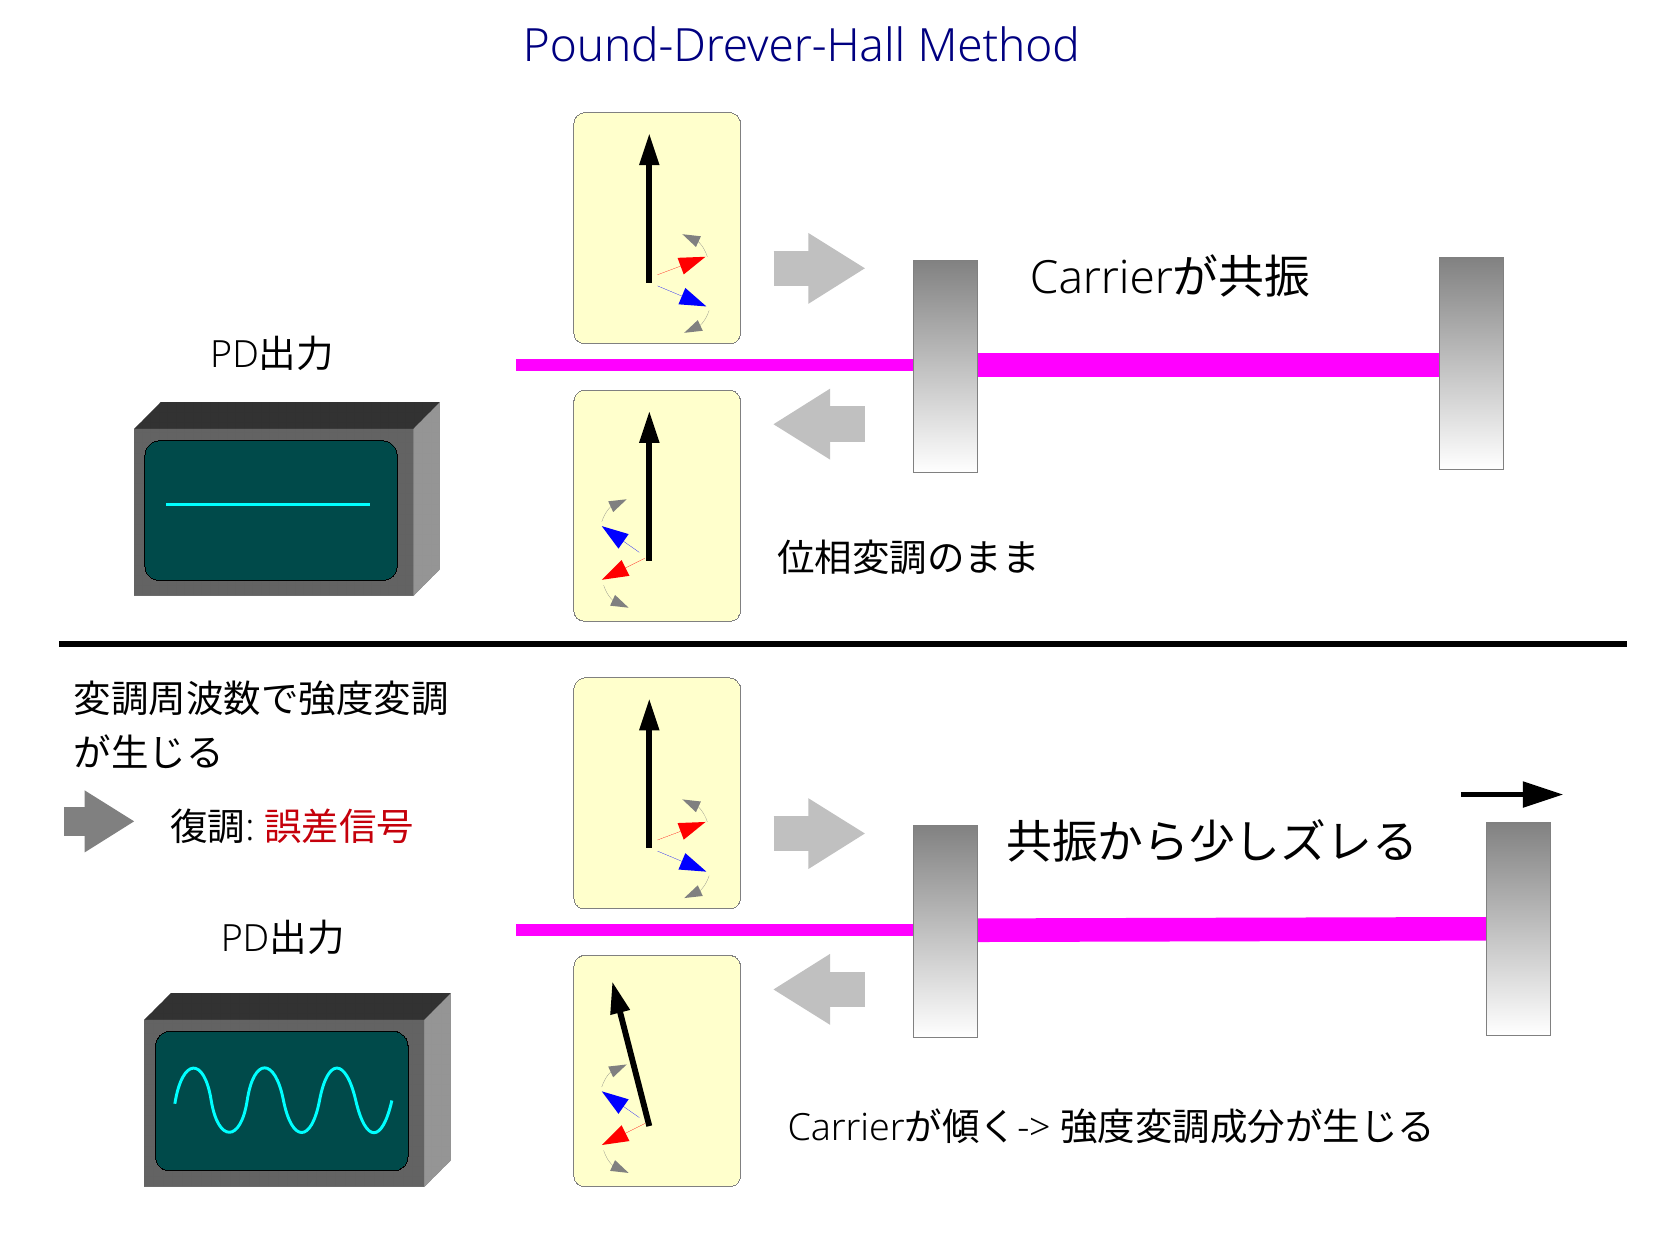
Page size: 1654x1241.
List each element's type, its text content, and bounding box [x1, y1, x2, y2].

text_box [573, 955, 741, 1187]
text_box [573, 112, 741, 344]
text_box [1486, 822, 1551, 1036]
text_box [144, 993, 450, 1186]
text_box Carrierが共振 [1015, 233, 1342, 317]
text_box 位相変調のまま [762, 520, 1057, 592]
text_box Carrierが傾く-> 強度変調成分が生じる [773, 1089, 1469, 1161]
text_box PD出力 [206, 900, 366, 972]
text_box [573, 677, 741, 909]
text_box [913, 825, 978, 1038]
text_box 変調周波数で強度変調 が生じる [59, 661, 467, 790]
text_box [913, 260, 978, 473]
text_box Pound-Drever-Hall Method [508, 4, 1146, 89]
text_box [1439, 257, 1504, 470]
text_box PD出力 [195, 316, 355, 388]
text_box [134, 402, 439, 595]
text_box 共振から少しズレる [991, 798, 1436, 882]
text_box 復調: 誤差信号 [155, 789, 434, 861]
text_box [573, 390, 741, 622]
